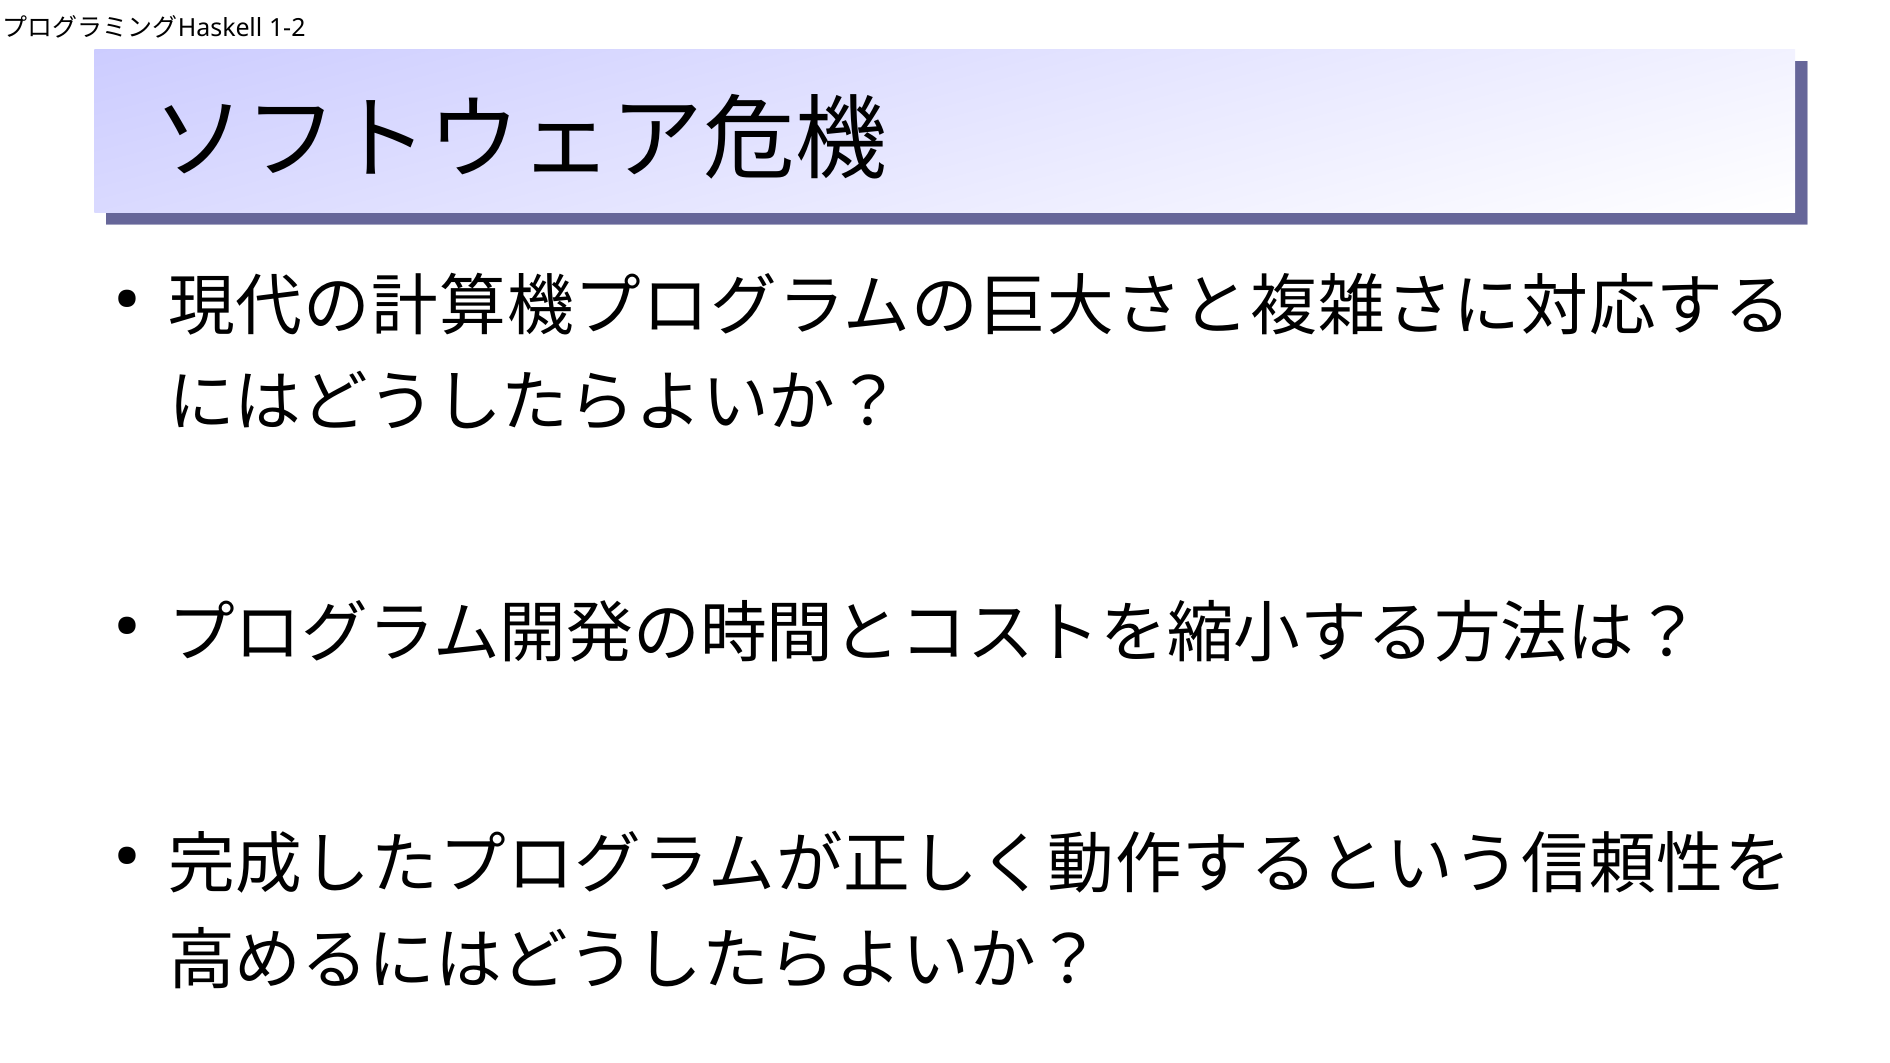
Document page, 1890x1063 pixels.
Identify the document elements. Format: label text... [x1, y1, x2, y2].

title ソフトウェア危機 [94, 49, 1796, 213]
list 現代の計算機プログラムの巨大さと複雑さに対応するにはどうしたらよいか？ プログラム開発の時間とコストを縮小する方法は？ 完成したプログラムが正しく動作するという信頼性を高めるにはどうしたらよいか？ [94, 248, 1796, 840]
